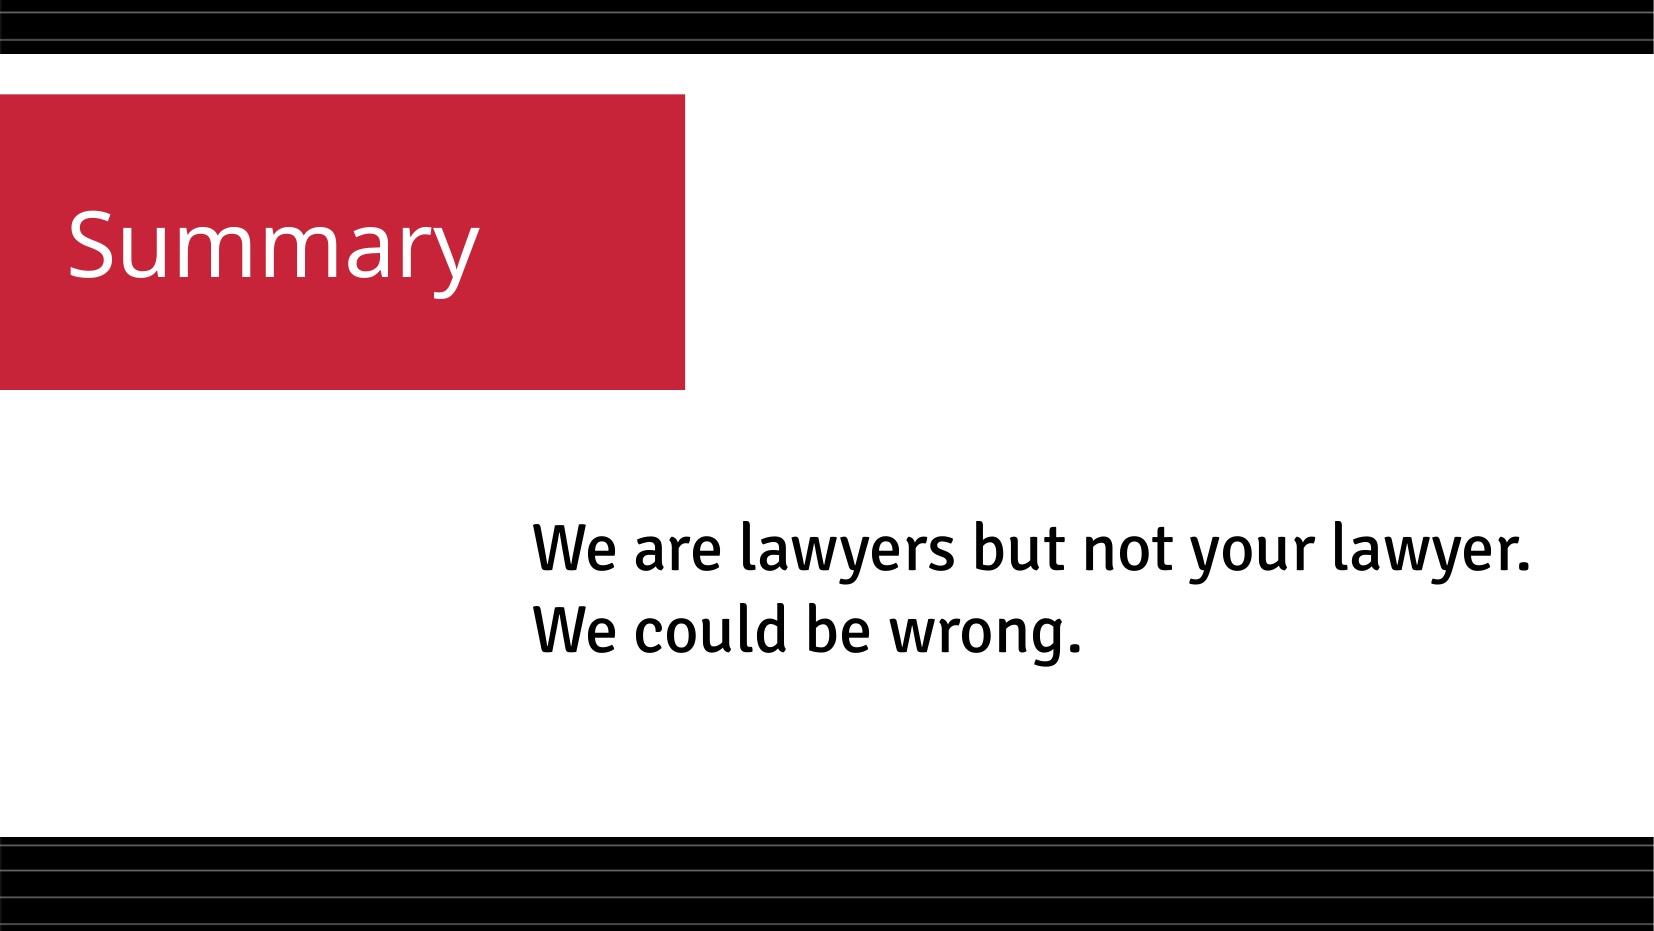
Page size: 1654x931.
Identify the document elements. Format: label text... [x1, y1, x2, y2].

title Summary [0, 94, 686, 390]
picture [0, 837, 1654, 931]
picture [0, 0, 1654, 54]
subtitle We are lawyers but not your lawyer. We could be wrong. [531, 507, 1560, 776]
